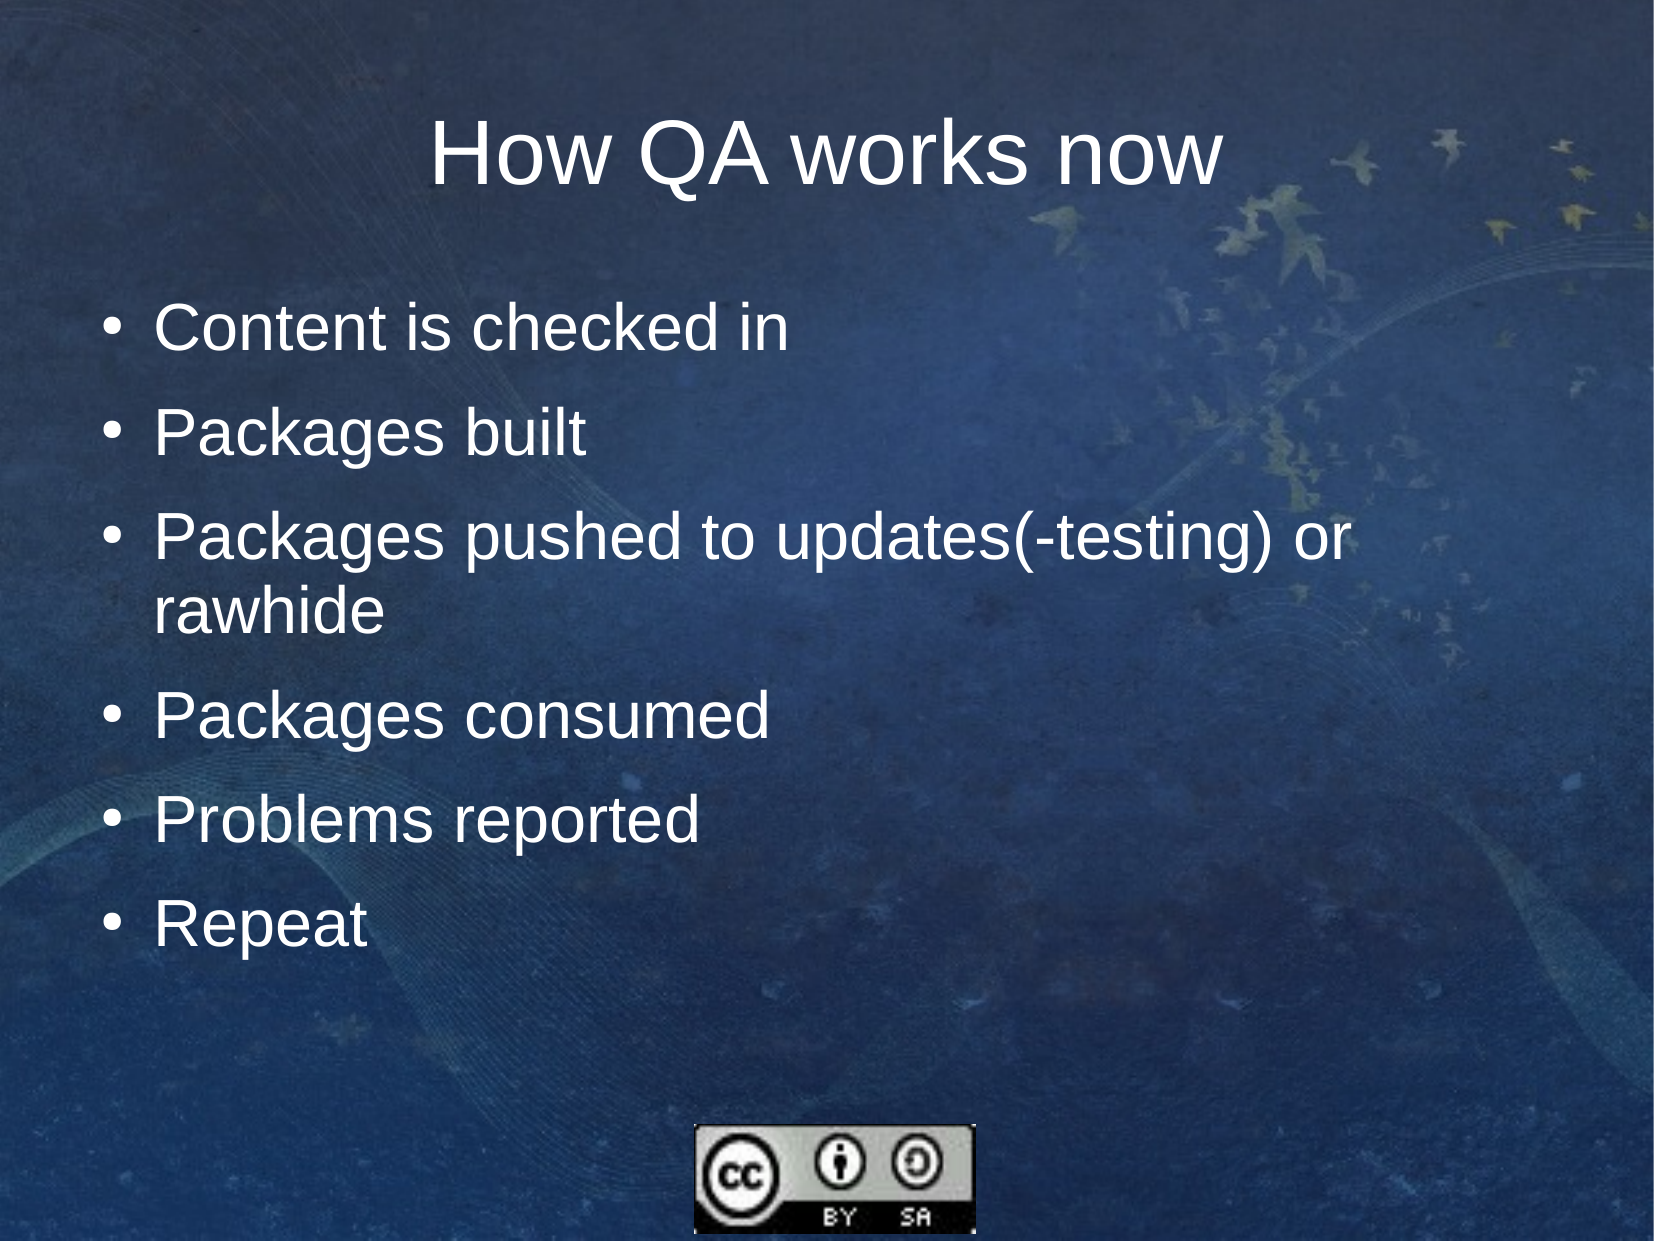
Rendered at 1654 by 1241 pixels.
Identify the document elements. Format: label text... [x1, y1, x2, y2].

title How QA works now [82, 49, 1571, 257]
list Content is checked in Packages built Packages pushed to updates(-testing) or rawhide Packages consumed Problems reported Repeat [82, 290, 1571, 1094]
picture [0, 0, 1654, 1241]
